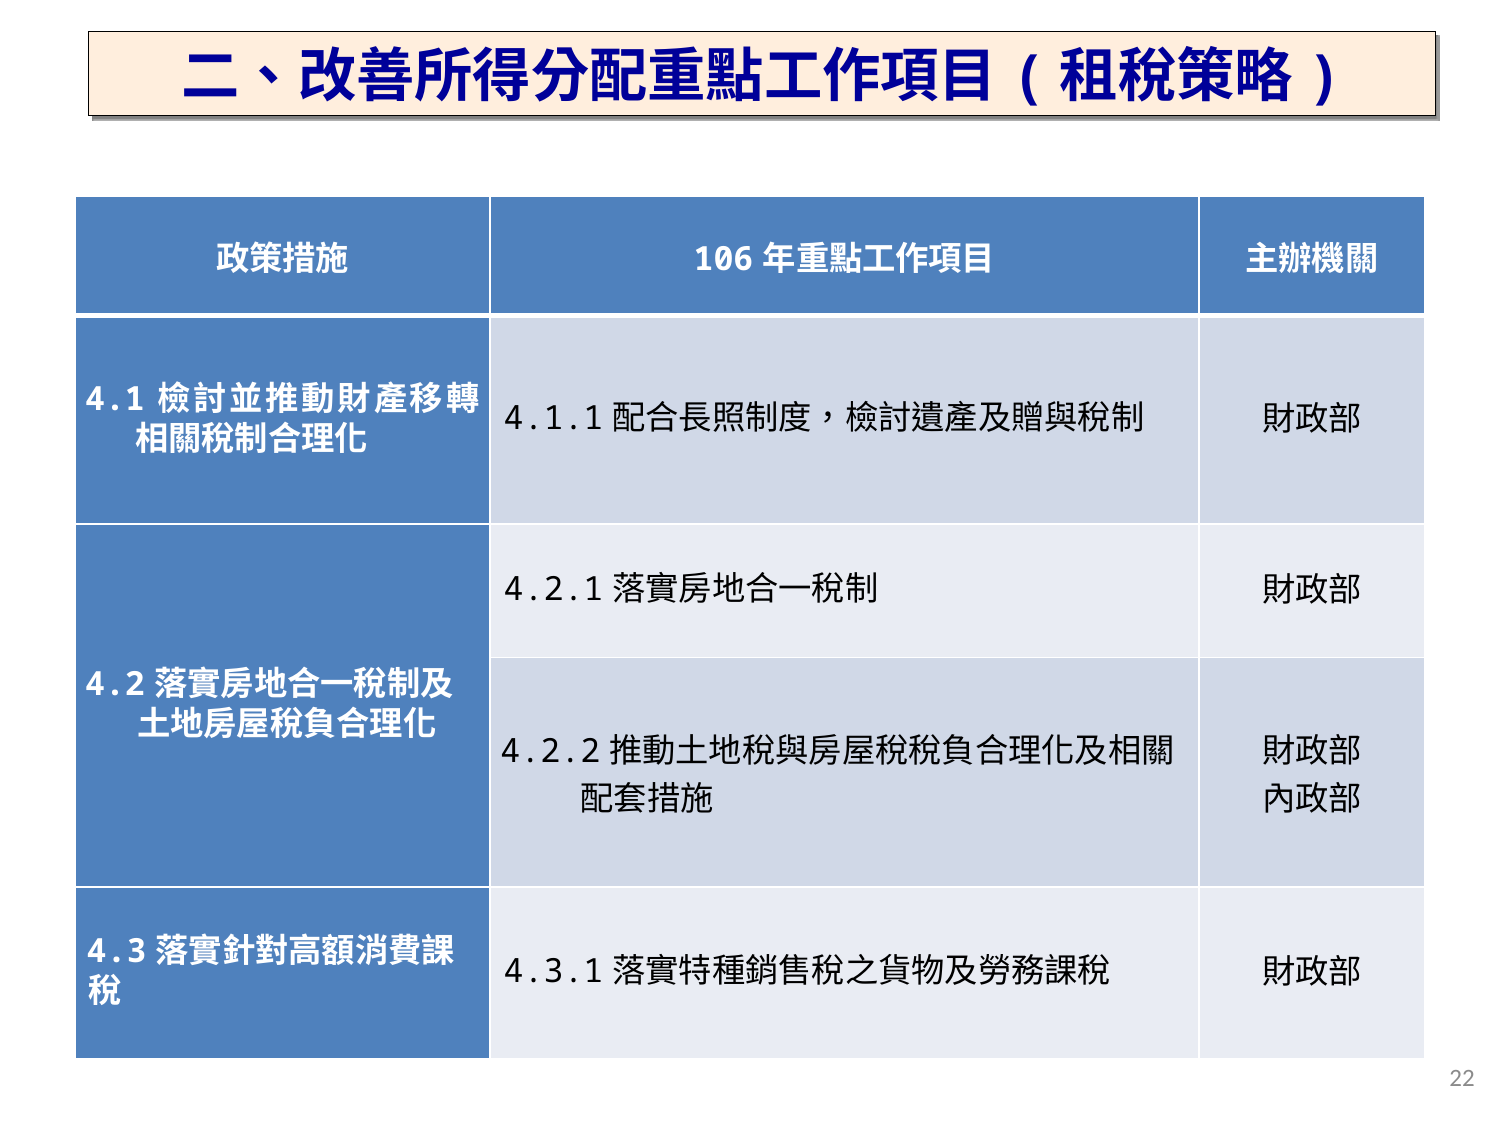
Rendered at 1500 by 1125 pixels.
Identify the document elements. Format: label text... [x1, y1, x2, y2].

table_cell 4.1檢討並推動財產移轉相關稅制合理化 [76, 318, 489, 523]
table_cell 財政部 [1200, 525, 1424, 657]
table_header 106年重點工作項目 [491, 197, 1198, 313]
table_cell 財政部 [1200, 318, 1424, 523]
table_cell 4.2落實房地合一稅制及土地房屋稅負合理化 [76, 525, 489, 886]
table_cell 4.3落實針對高額消費課稅 [76, 888, 489, 1058]
slide_number <編號> [1139, 1046, 1490, 1107]
text_box 二、改善所得分配重點工作項目(租稅策略) [88, 31, 1436, 116]
table_header 主辦機關 [1200, 197, 1424, 313]
table_header 政策措施 [76, 197, 489, 313]
table_cell 財政部 [1200, 888, 1424, 1058]
table_cell 4.2.2推動土地稅與房屋稅稅負合理化及相關配套措施 [491, 658, 1198, 886]
table_cell 4.1.1配合長照制度，檢討遺產及贈與稅制 [491, 318, 1198, 523]
table_cell 4.3.1落實特種銷售稅之貨物及勞務課稅 [491, 888, 1198, 1058]
table_cell 財政部 內政部 [1200, 658, 1424, 886]
table_cell 4.2.1落實房地合一稅制 [491, 525, 1198, 657]
